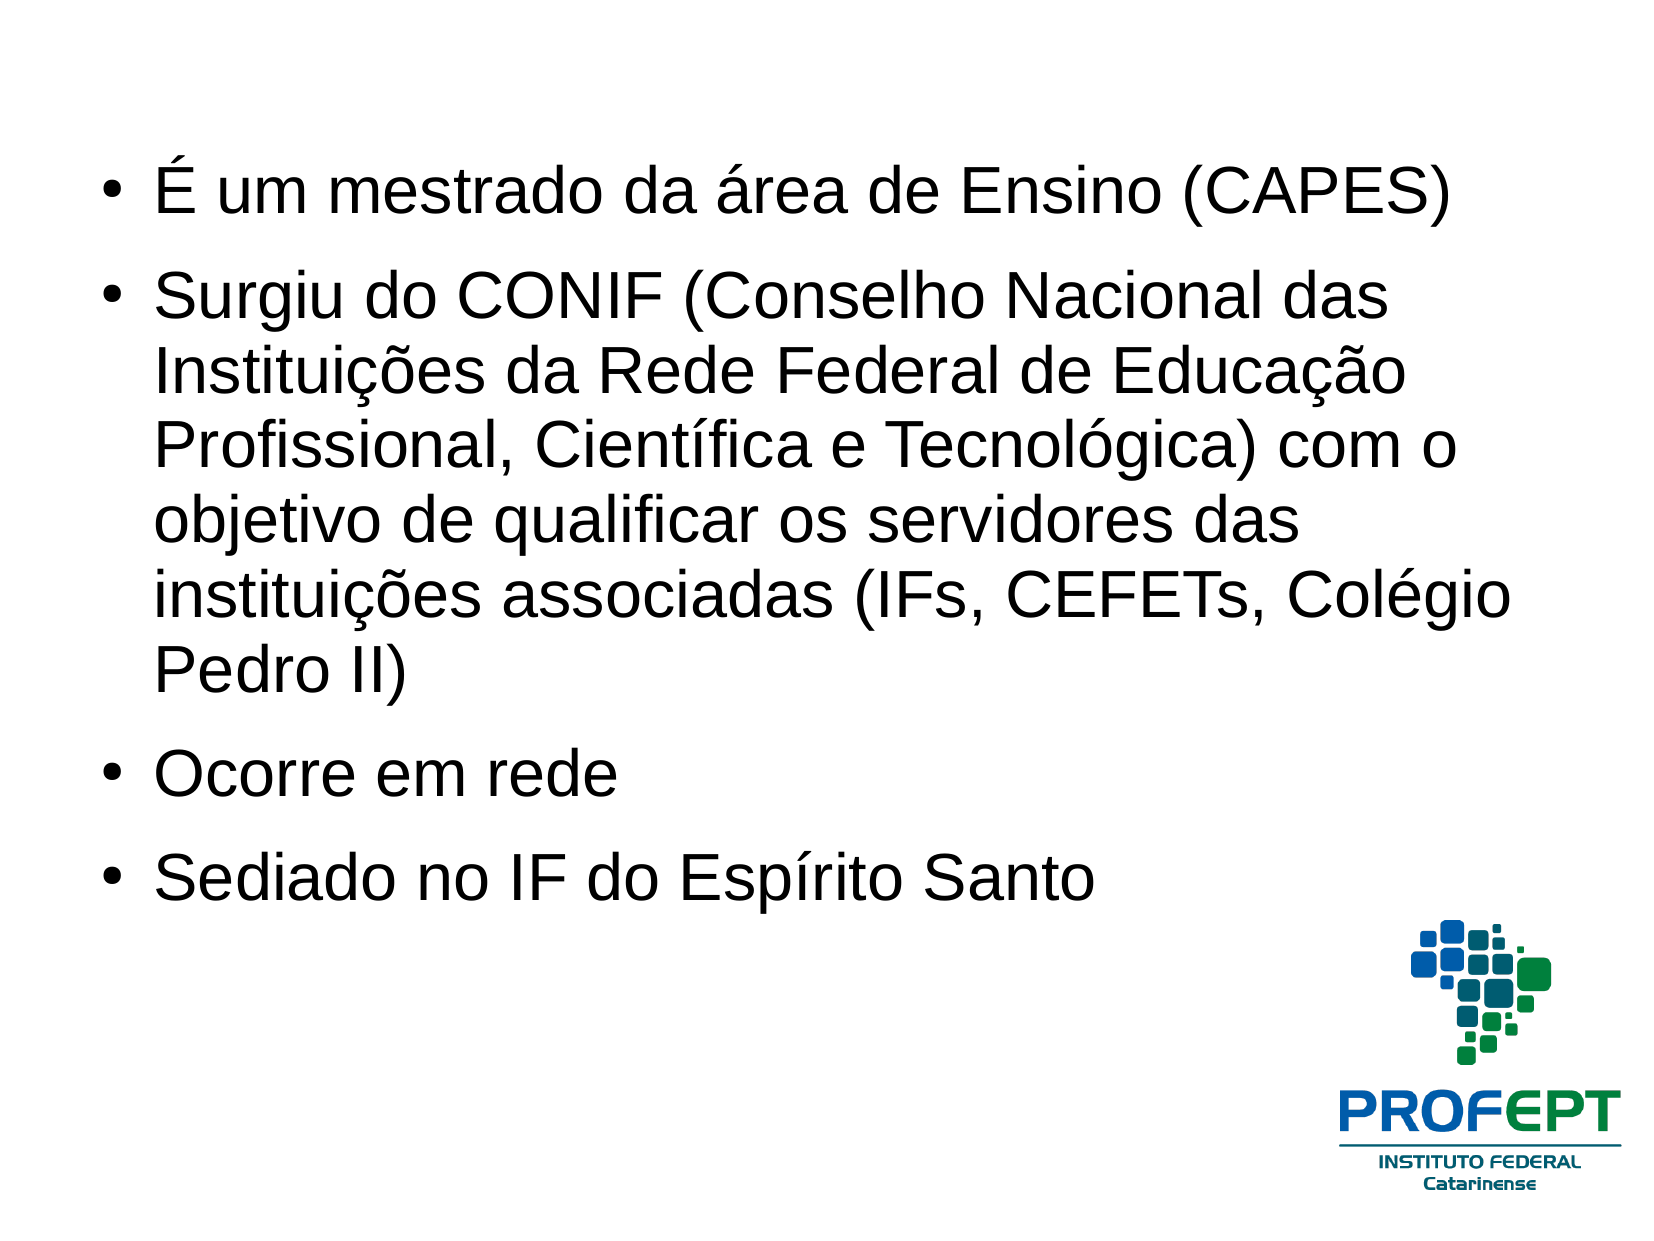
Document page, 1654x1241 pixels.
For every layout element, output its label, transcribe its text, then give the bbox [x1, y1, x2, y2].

picture [1318, 900, 1642, 1217]
list É um mestrado da área de Ensino (CAPES) Surgiu do CONIF (Conselho Nacional das Instituições da Rede Federal de Educação Profissional, Científica e Tecnológica) com o objetivo de qualificar os servidores das instituições associadas (IFs, CEFETs, Colégio Pedro II) Ocorre em rede Sediado no IF do Espírito Santo [82, 153, 1571, 1193]
